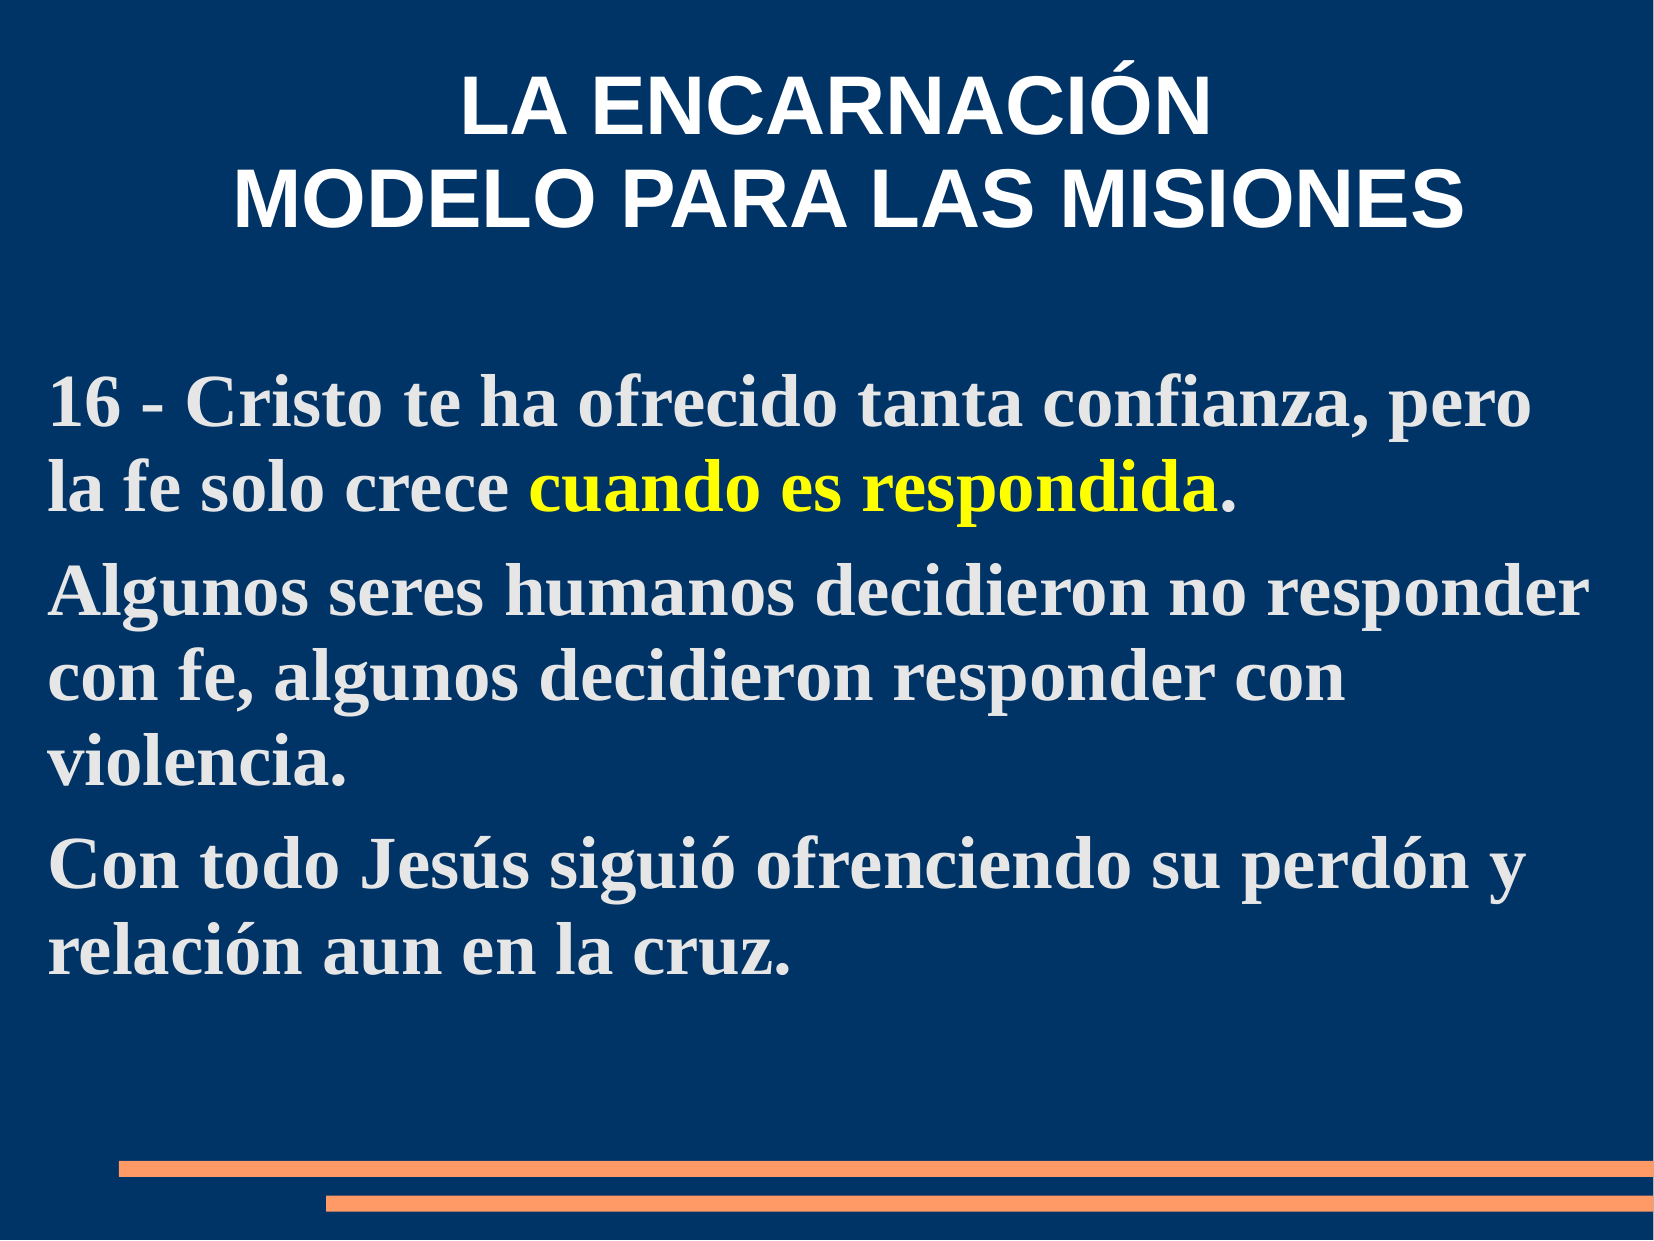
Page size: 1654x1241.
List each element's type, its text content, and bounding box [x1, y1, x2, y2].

title LA ENCARNACIÓN MODELO PARA LAS MISIONES [121, 46, 1534, 254]
list 16 - Cristo te ha ofrecido tanta confianza, pero la fe solo crece cuando es respondida. Algunos seres humanos decidieron no responder con fe, algunos decidieron responder con violencia. Con todo Jesús siguió ofrenciendo su perdón y relación aun en la cruz. [47, 354, 1607, 1052]
